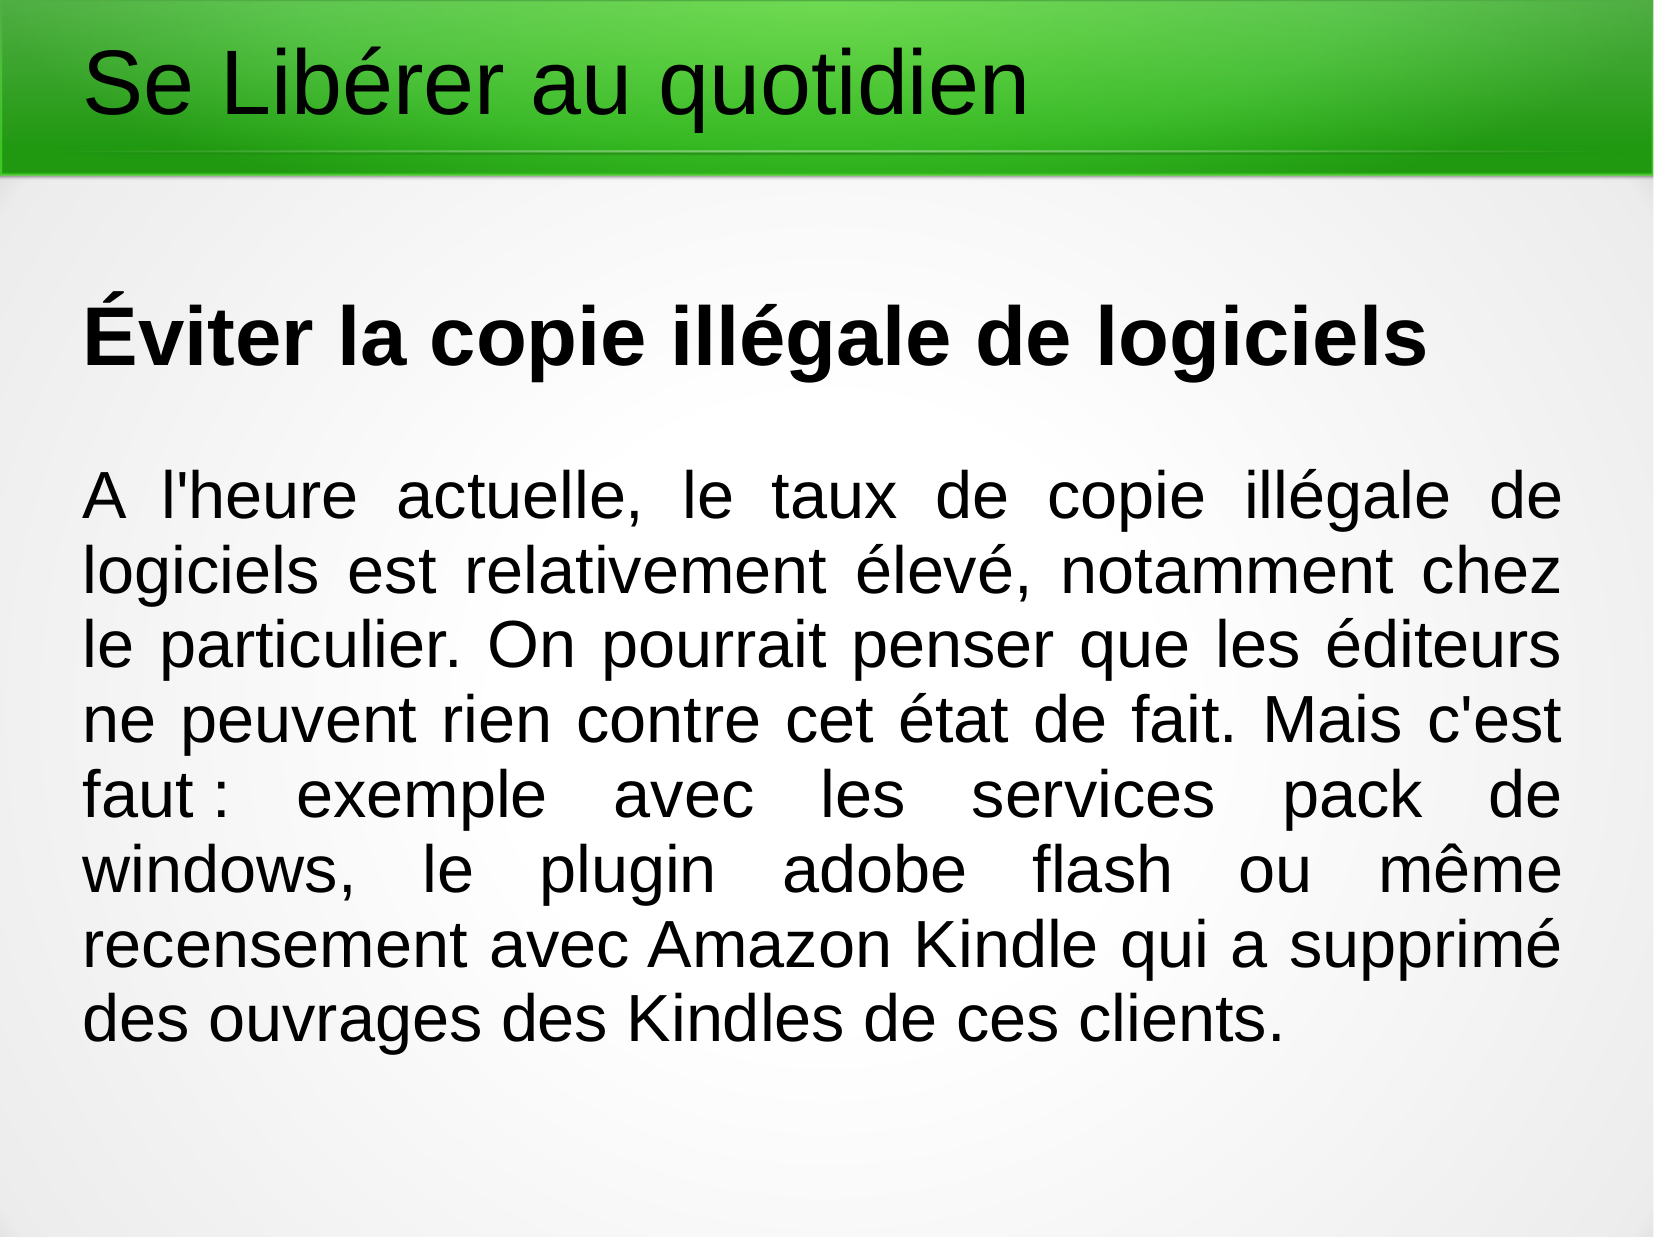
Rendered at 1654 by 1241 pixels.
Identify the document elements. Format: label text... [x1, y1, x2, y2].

subtitle Éviter la copie illégale de logiciels A l'heure actuelle, le taux de copie illégale de logiciels est relativement élevé, notamment chez le particulier. On pourrait penser que les éditeurs ne peuvent rien contre cet état de fait. Mais c'est faut : exemple avec les services pack de windows, le plugin adobe flash ou même recensement avec Amazon Kindle qui a supprimé des ouvrages des Kindles de ces clients. [82, 290, 1571, 1057]
title Se Libérer au quotidien [82, 11, 1571, 154]
picture [0, 0, 1654, 1237]
